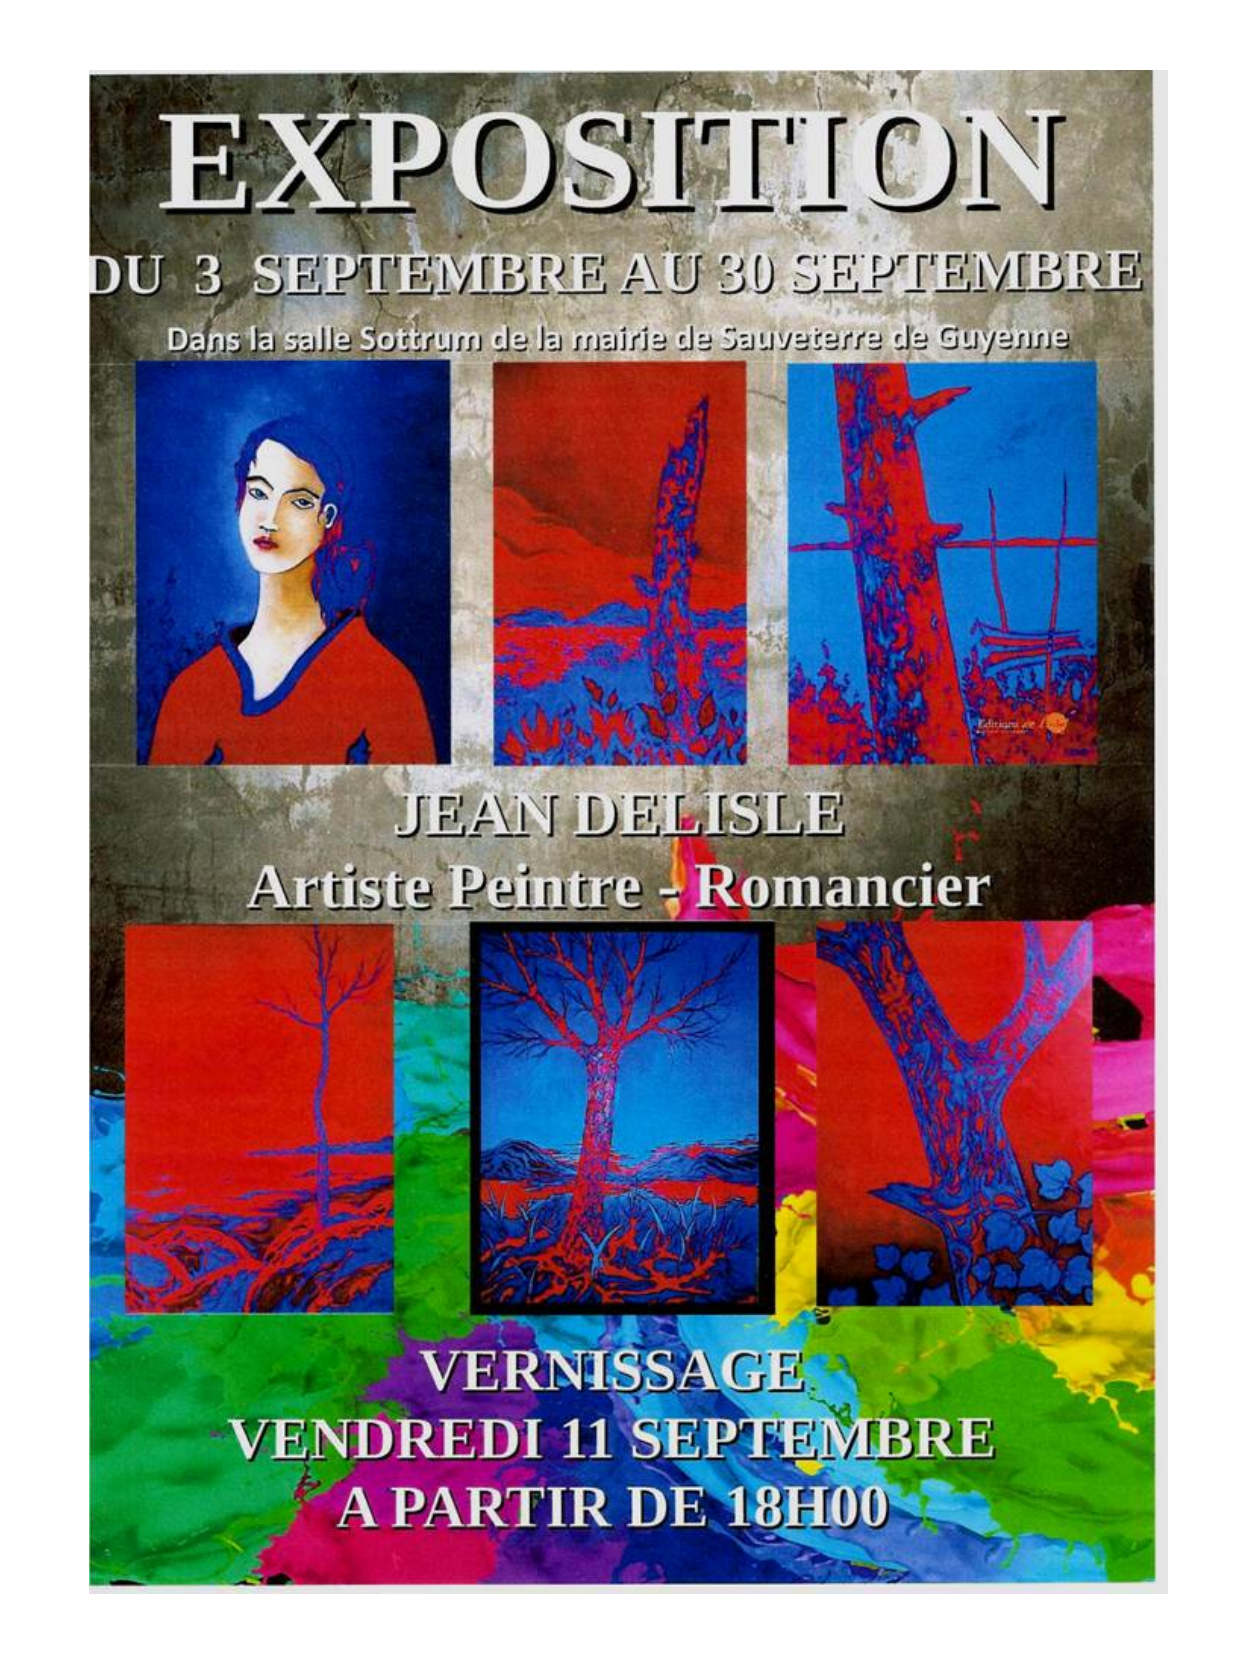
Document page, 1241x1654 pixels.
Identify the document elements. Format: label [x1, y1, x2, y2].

picture [89, 70, 1168, 1594]
